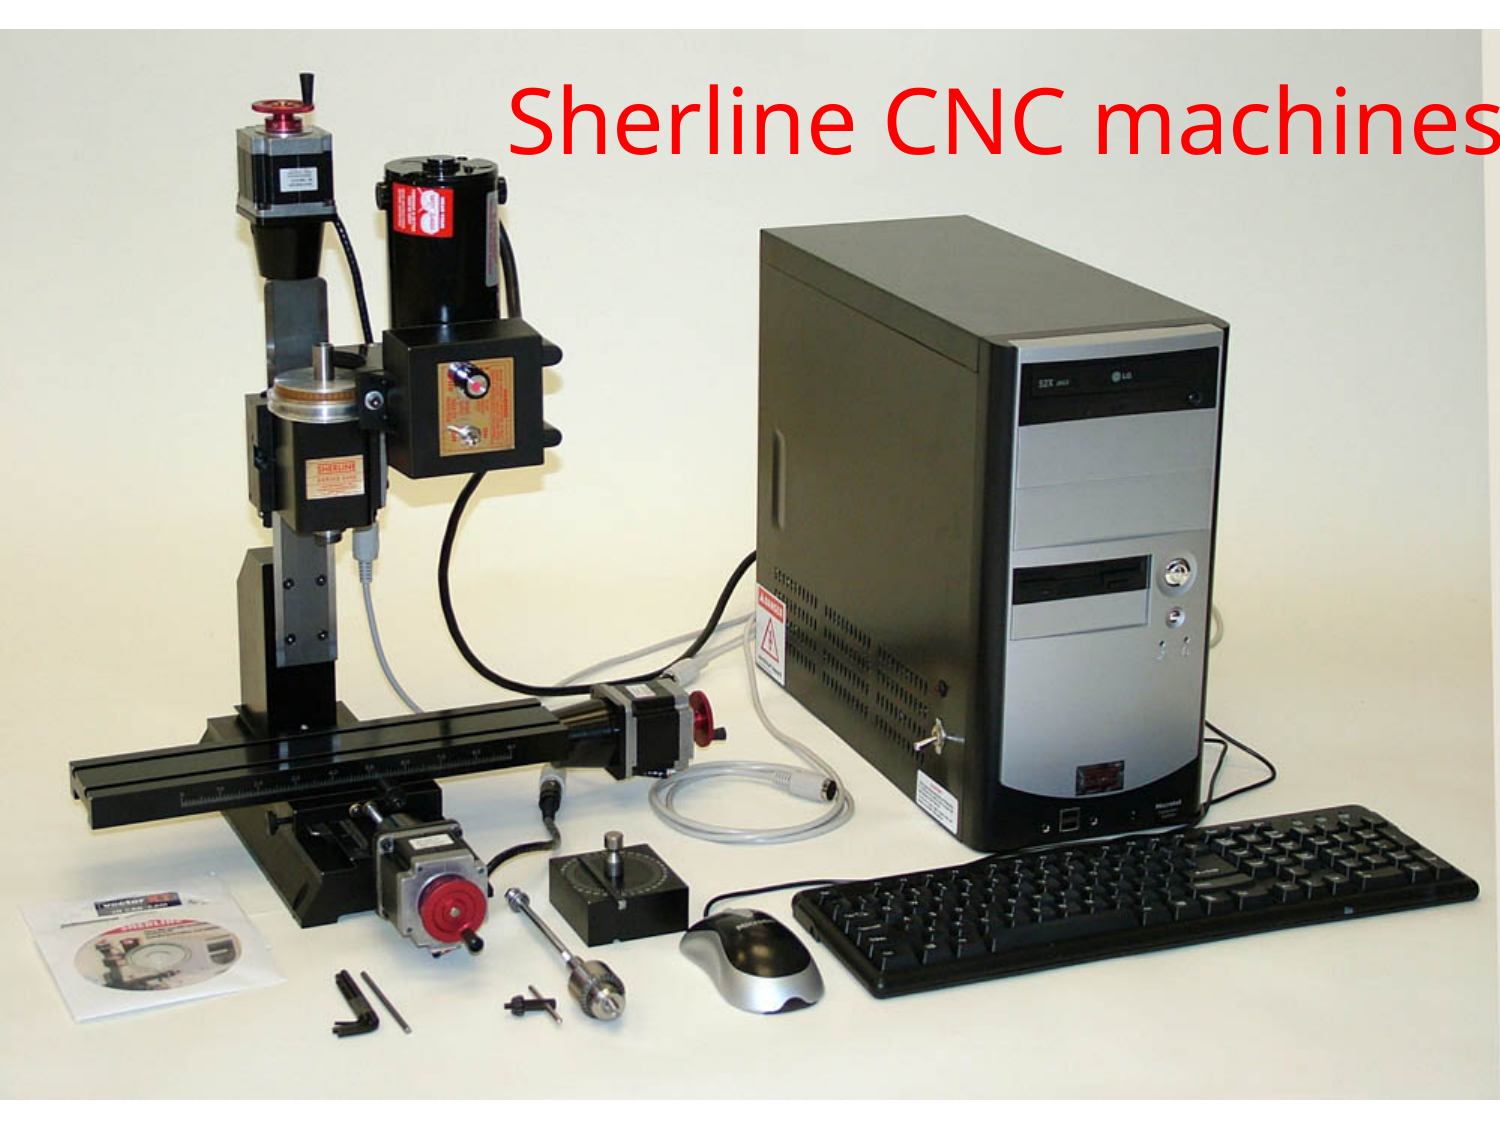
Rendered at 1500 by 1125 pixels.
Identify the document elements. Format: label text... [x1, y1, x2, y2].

picture [0, 29, 1500, 1101]
title Sherline CNC machines [462, 24, 1500, 213]
